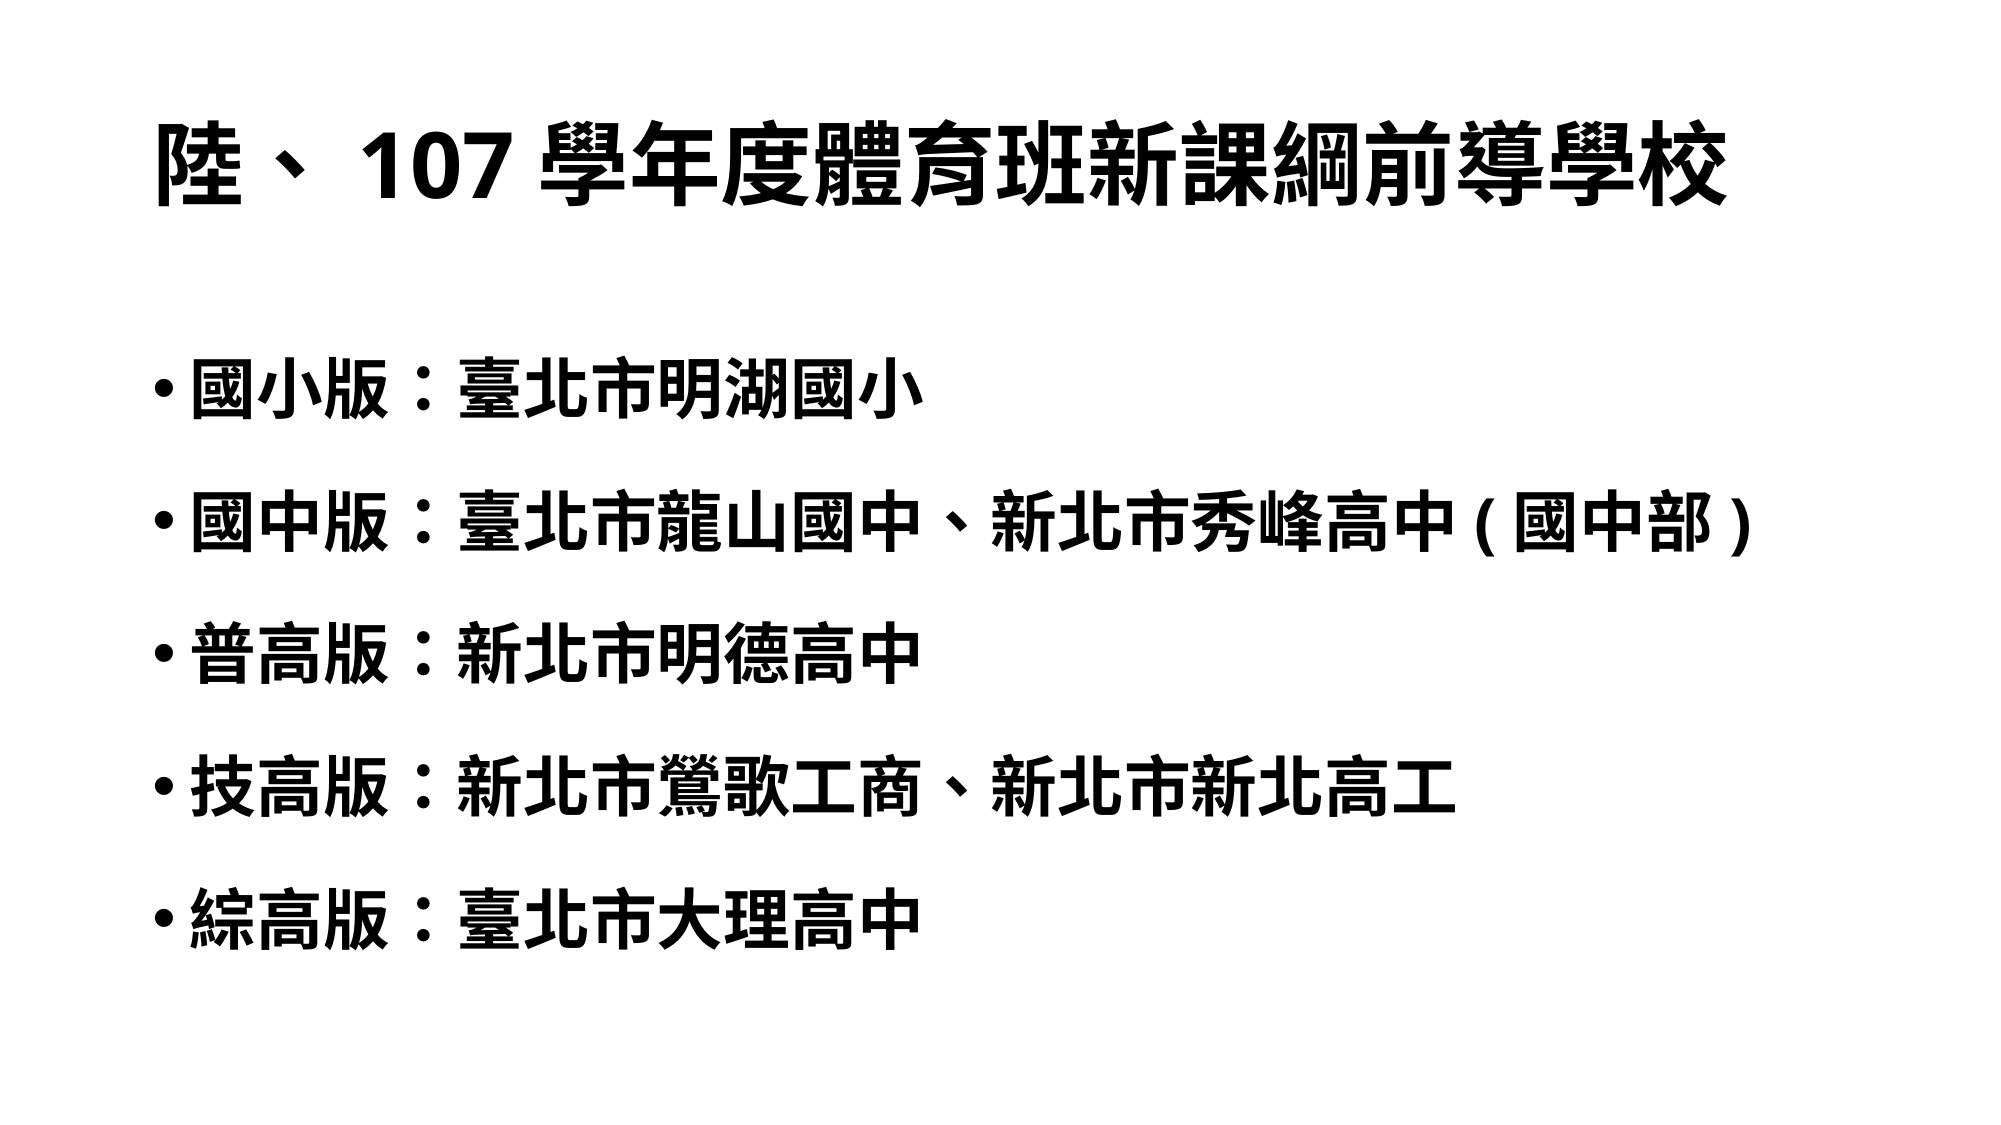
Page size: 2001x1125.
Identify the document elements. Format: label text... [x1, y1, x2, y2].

title 陸、107學年度體育班新課綱前導學校 [137, 59, 1863, 278]
list 國小版：臺北市明湖國小 國中版：臺北市龍山國中、新北市秀峰高中(國中部) 普高版：新北市明德高中 技高版：新北市鶯歌工商、新北市新北高工 綜高版：臺北市大理高中 [137, 299, 1863, 1038]
